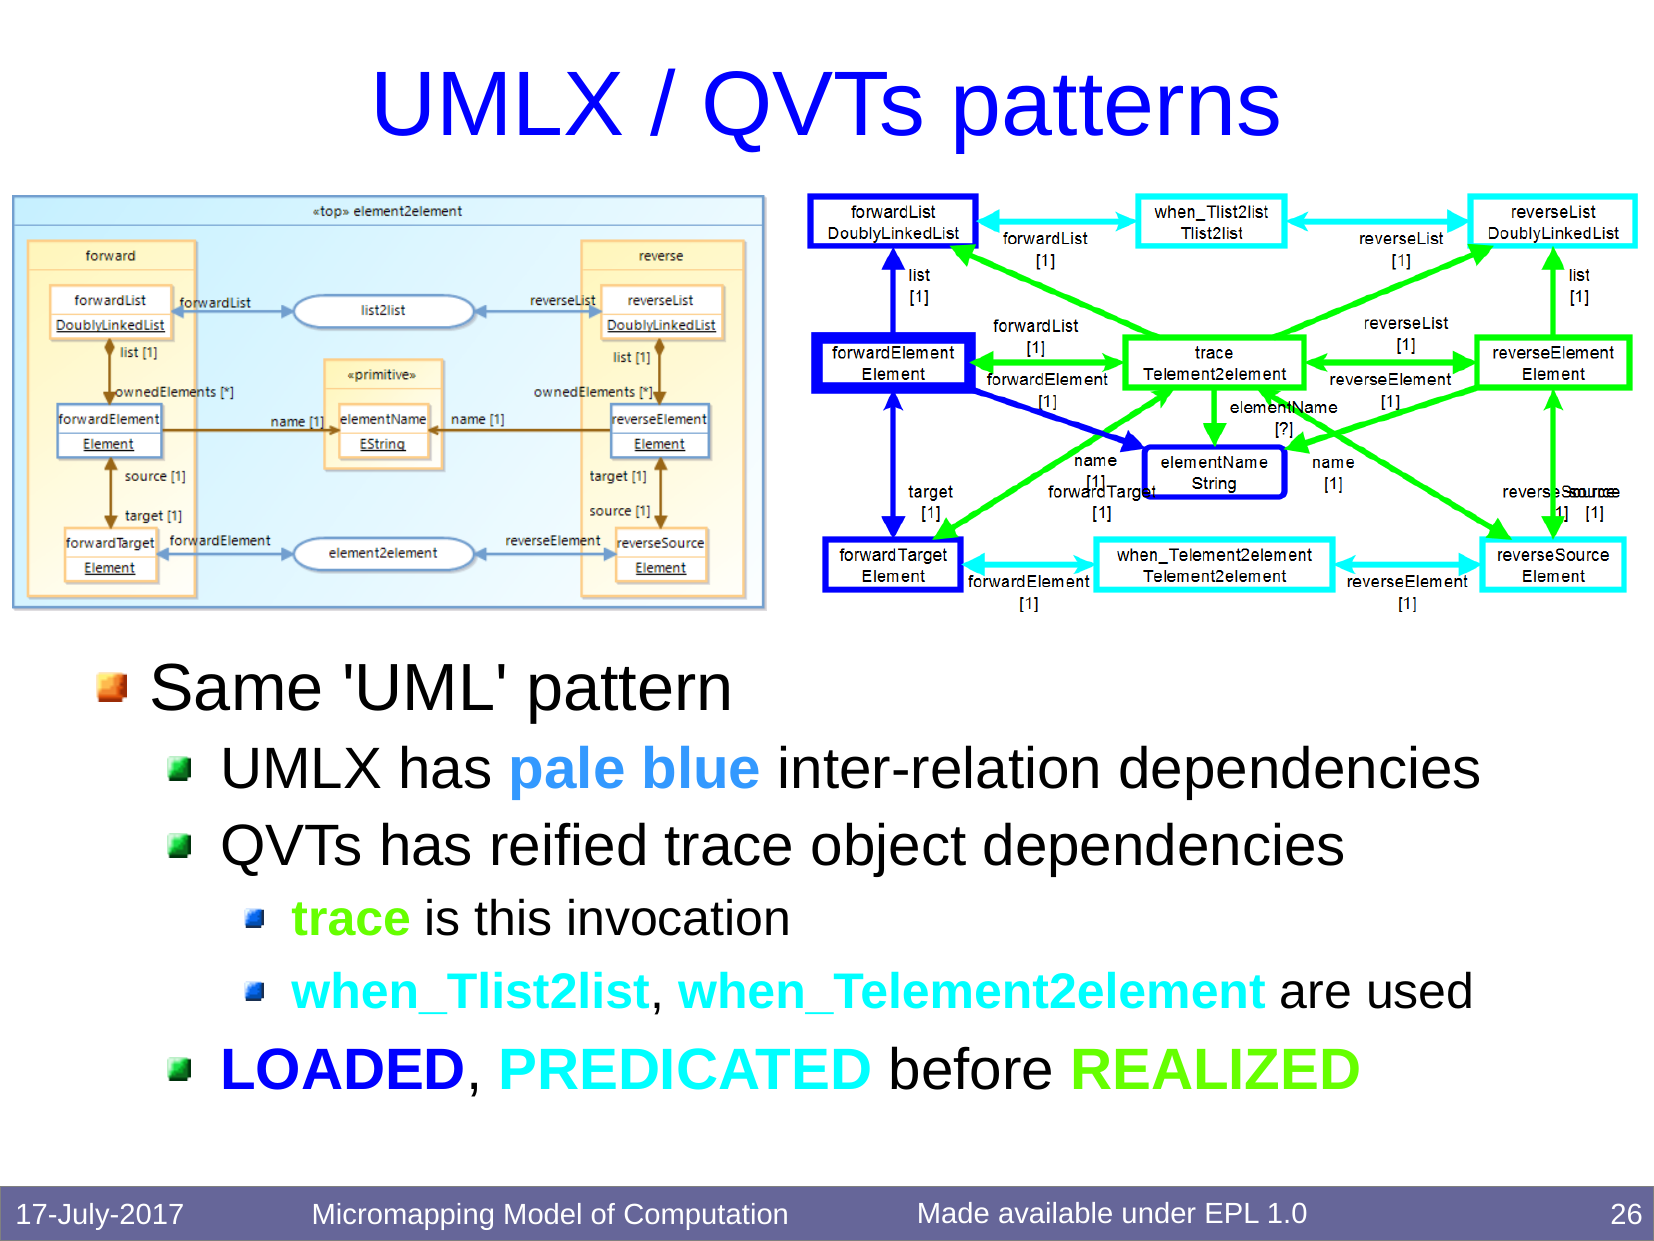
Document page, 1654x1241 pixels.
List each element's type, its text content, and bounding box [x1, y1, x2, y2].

picture [807, 193, 1638, 612]
picture [12, 195, 767, 611]
list Same 'UML' pattern UMLX has pale blue inter-relation dependencies QVTs has reified trace object dependencies trace is this invocation when_Tlist2list, when_Telement2element are used LOADED, PREDICATED before REALIZED [78, 649, 1567, 1241]
title UMLX / QVTs patterns [82, 0, 1571, 208]
